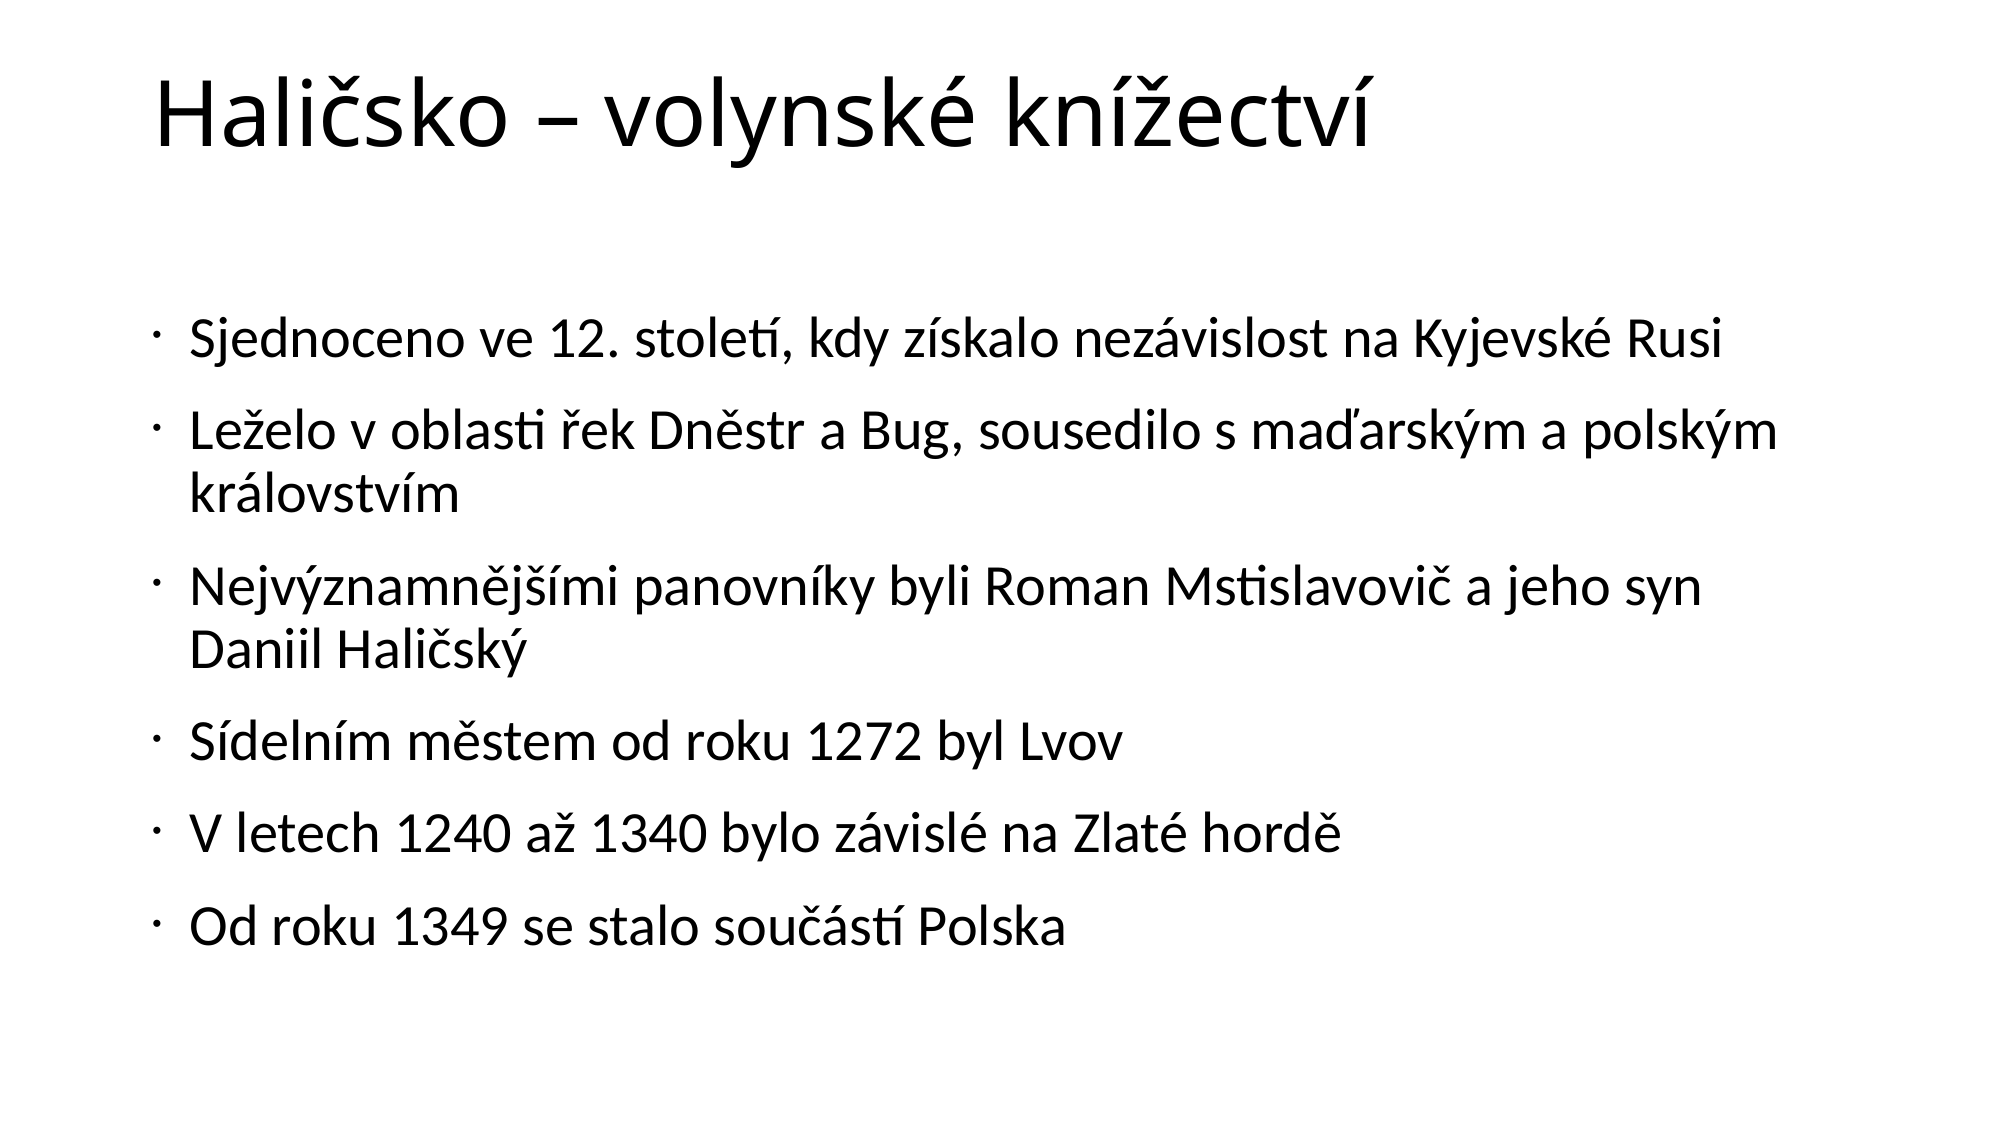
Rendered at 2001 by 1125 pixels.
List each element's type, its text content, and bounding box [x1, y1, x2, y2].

list Sjednoceno ve 12. století, kdy získalo nezávislost na Kyjevské Rusi Leželo v oblasti řek Dněstr a Bug, sousedilo s maďarským a polským královstvím Nejvýznamnějšími panovníky byli Roman Mstislavovič a jeho syn Daniil Haličský Sídelním městem od roku 1272 byl Lvov V letech 1240 až 1340 bylo závislé na Zlaté hordě Od roku 1349 se stalo součástí Polska [137, 299, 1863, 1014]
title Haličsko – volynské knížectví [137, 59, 1863, 278]
